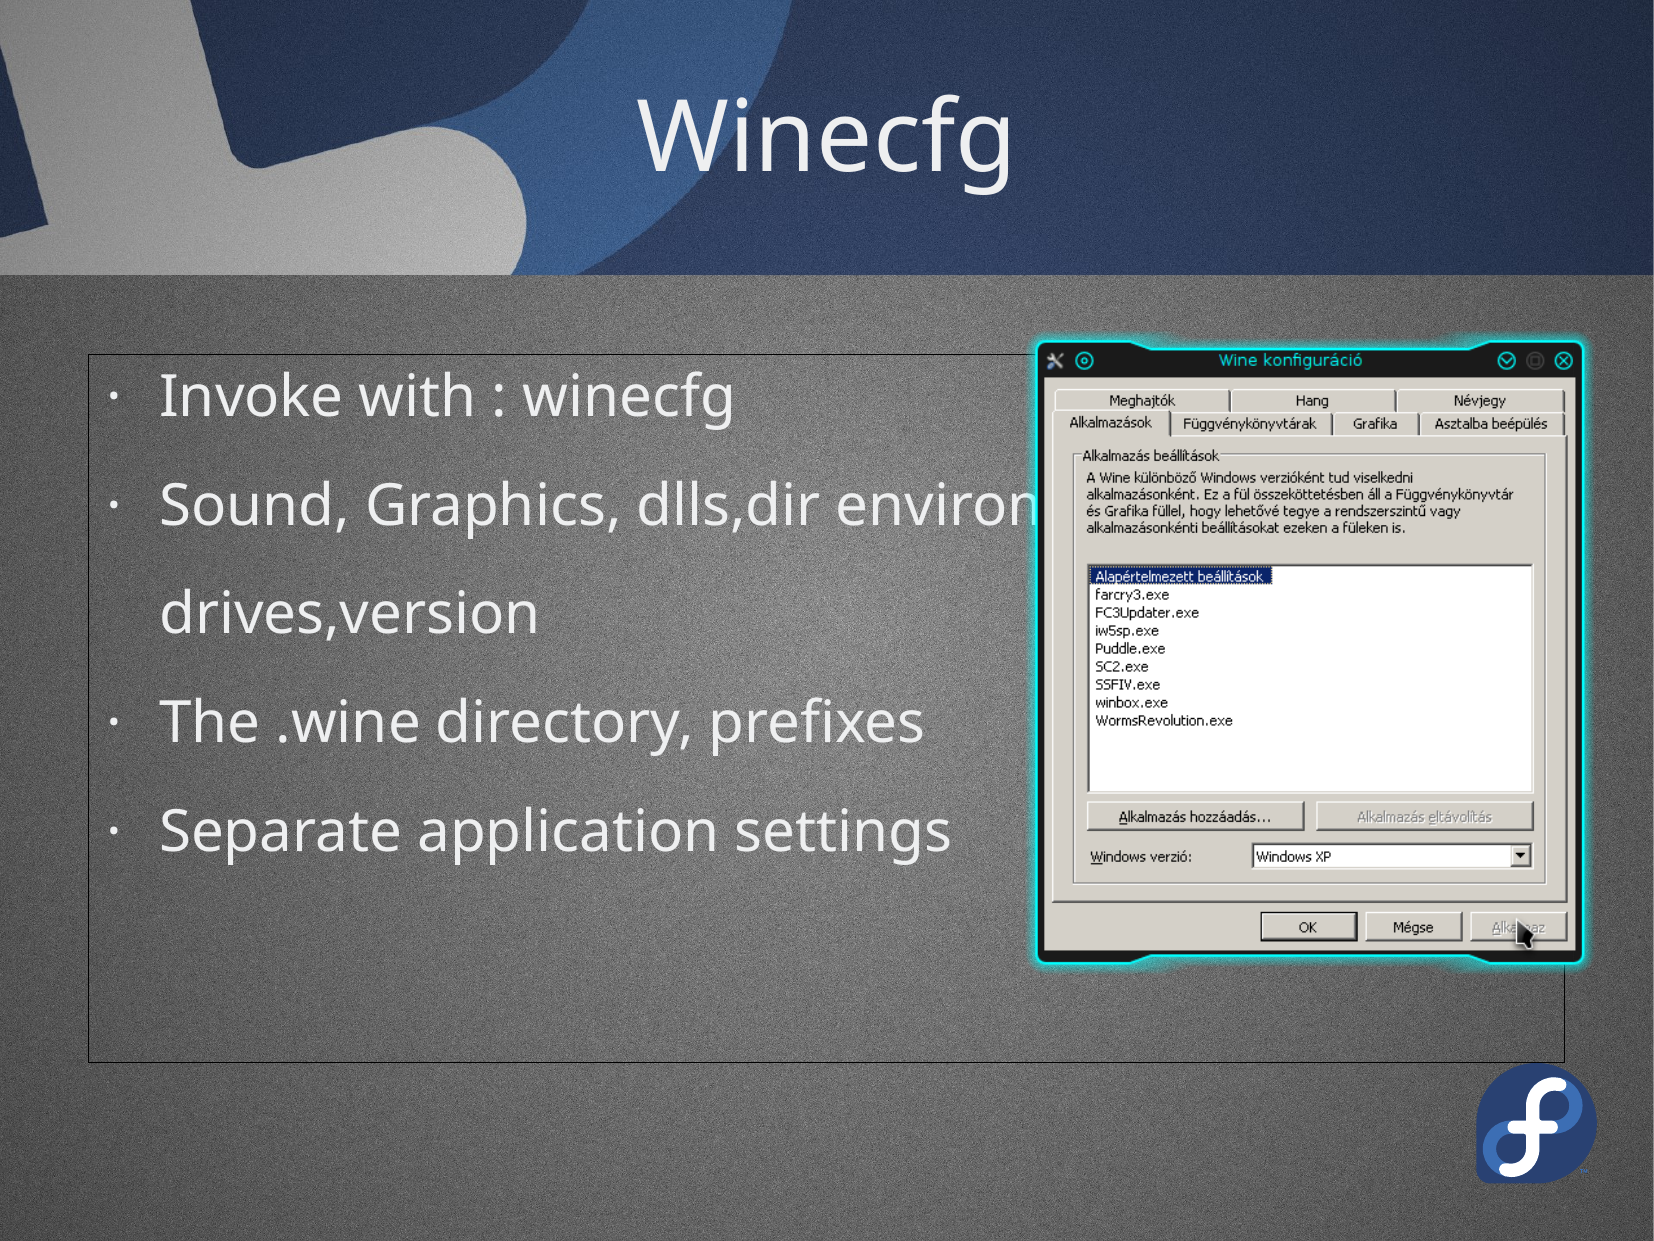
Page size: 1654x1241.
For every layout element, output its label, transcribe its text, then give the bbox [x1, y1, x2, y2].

picture [0, 0, 1654, 1241]
title Winecfg [88, 29, 1565, 237]
list Invoke with : winecfg Sound, Graphics, dlls,dir envirom, drives,version The .wine directory, prefixes Separate application settings [88, 354, 1565, 1063]
